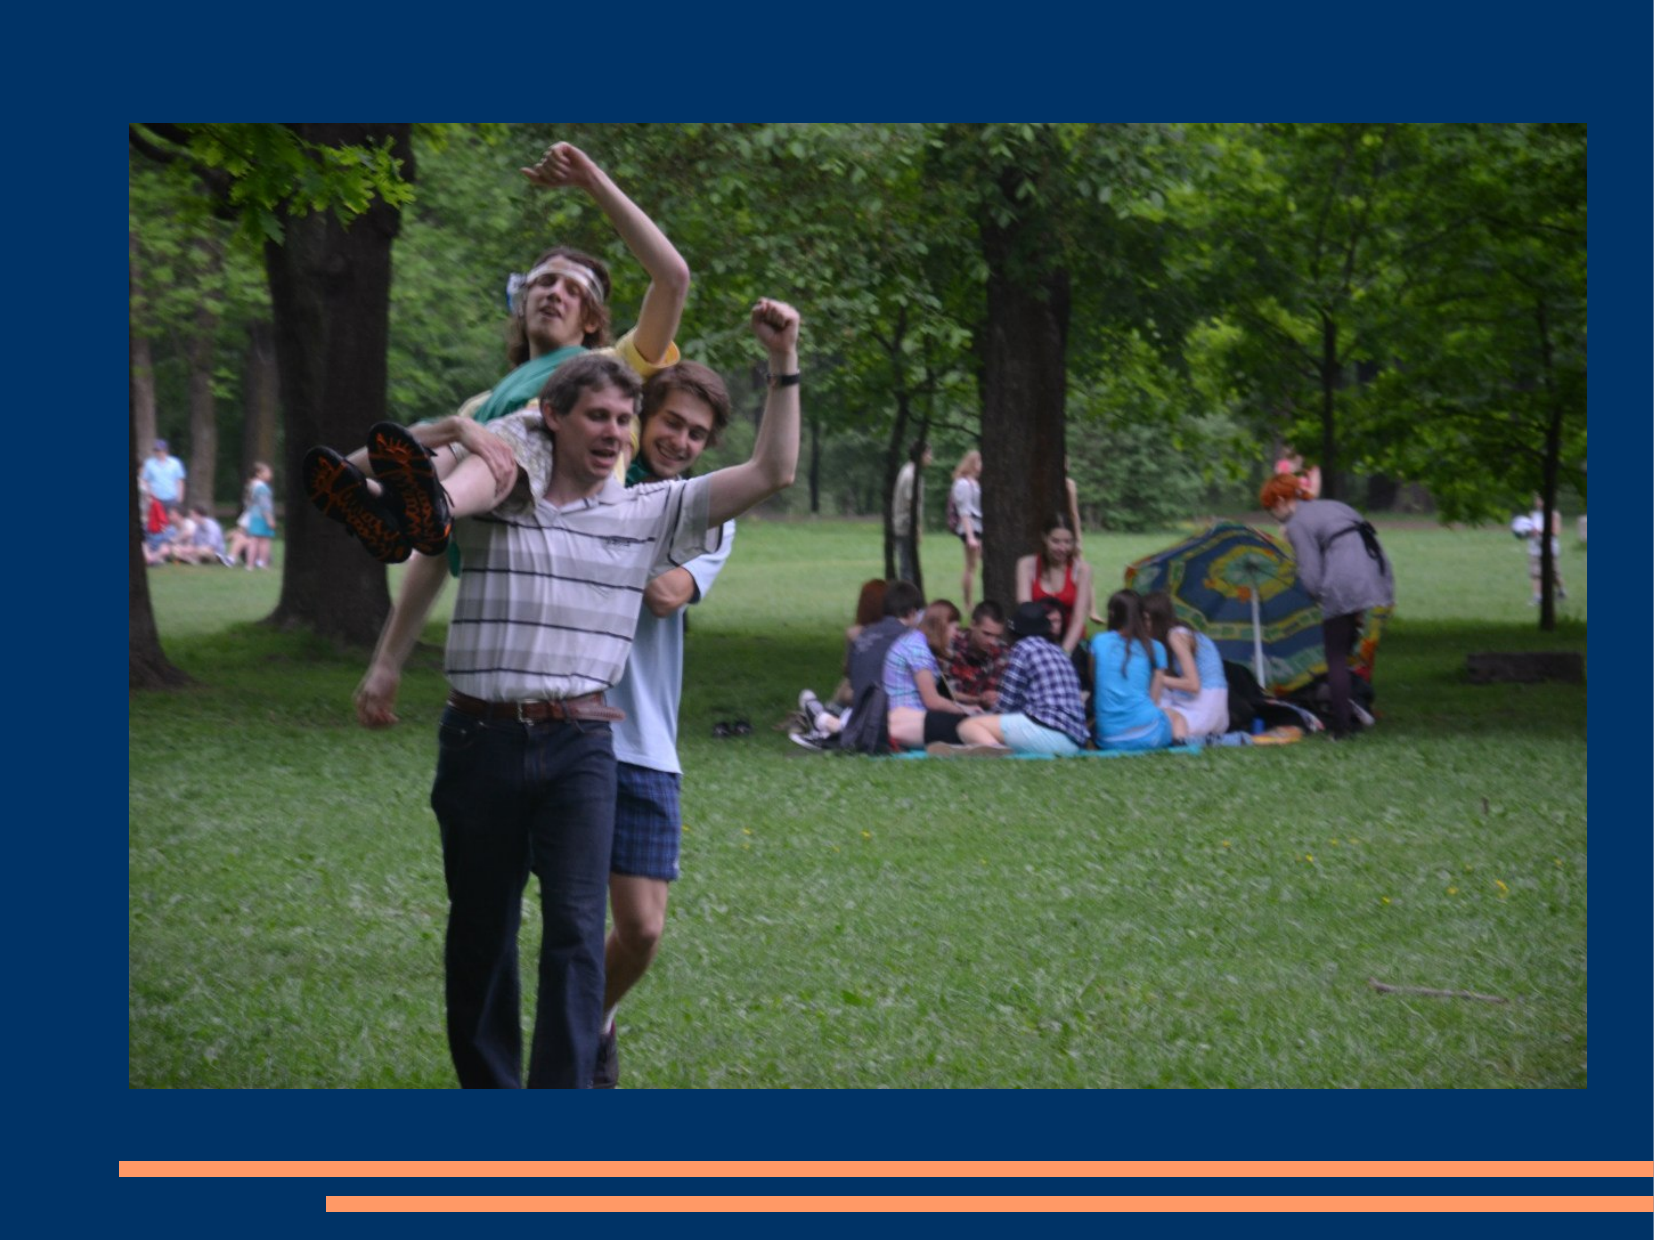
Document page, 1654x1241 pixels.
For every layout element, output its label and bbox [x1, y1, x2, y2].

picture [129, 123, 1587, 1089]
